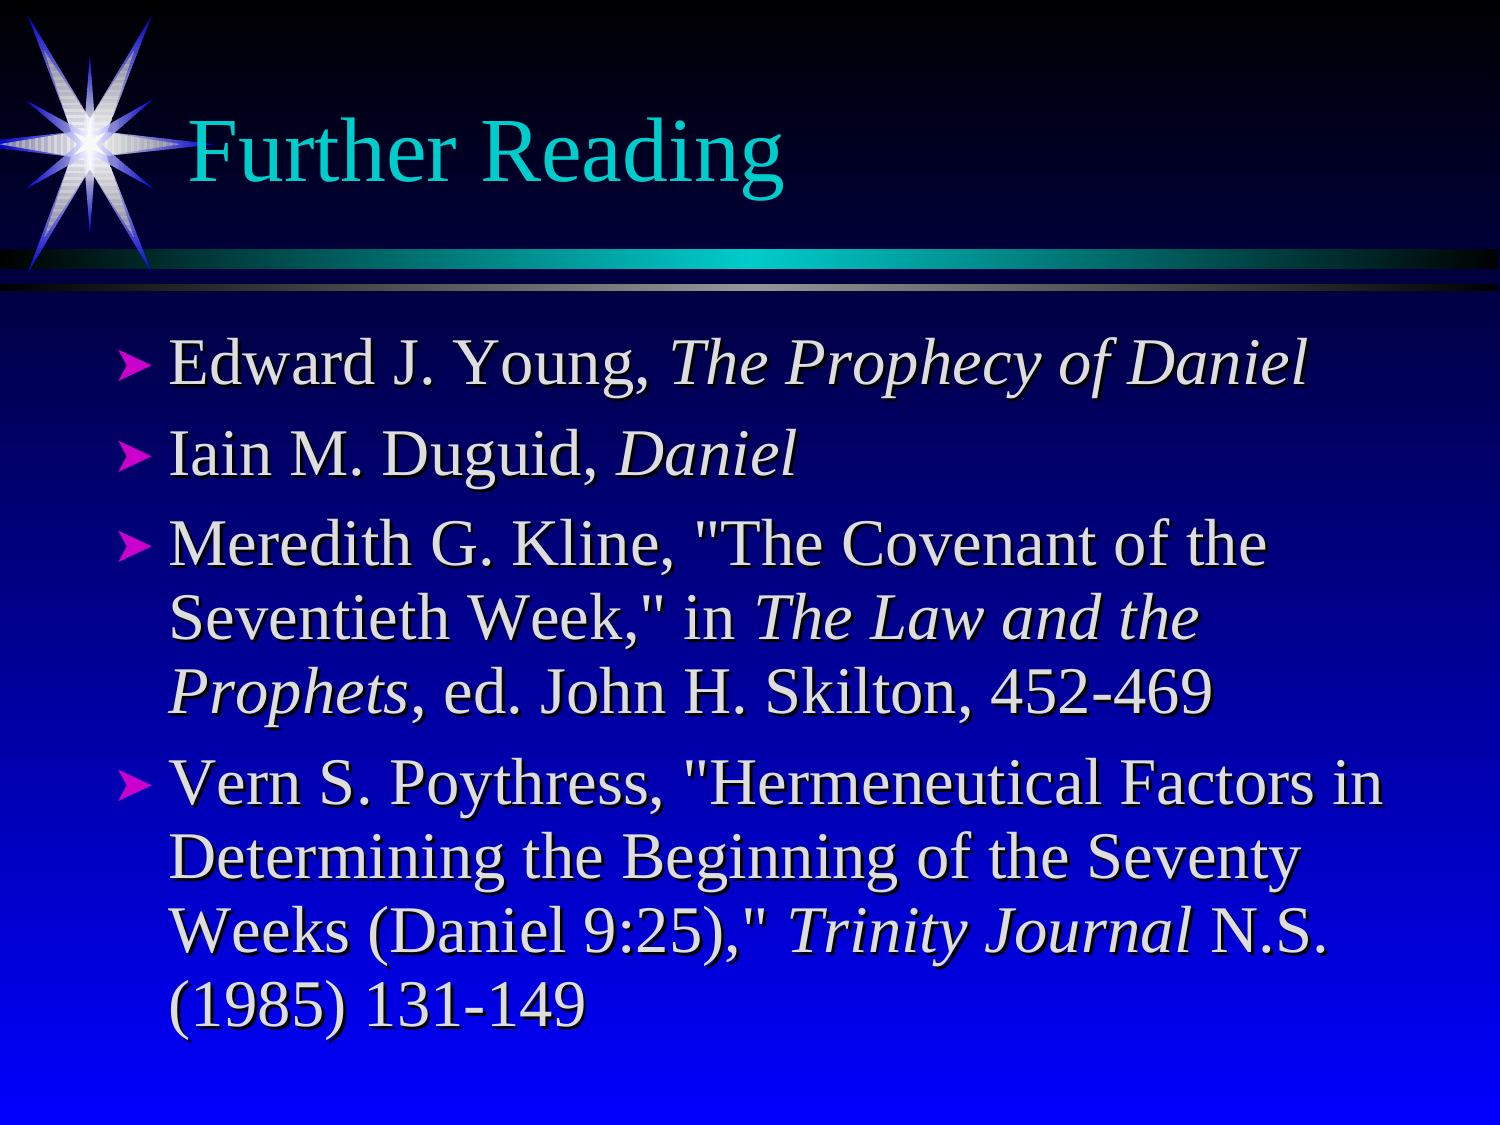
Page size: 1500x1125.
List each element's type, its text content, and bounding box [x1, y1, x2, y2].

list Edward J. Young, The Prophecy of Daniel Iain M. Duguid, Daniel Meredith G. Kline, "The Covenant of the Seventieth Week," in The Law and the Prophets, ed. John H. Skilton, 452-469 Vern S. Poythress, "Hermeneutical Factors in Determining the Beginning of the Seventy Weeks (Daniel 9:25)," Trinity Journal N.S. (1985) 131-149 [112, 324, 1388, 1041]
title Further Reading [187, 56, 1463, 244]
